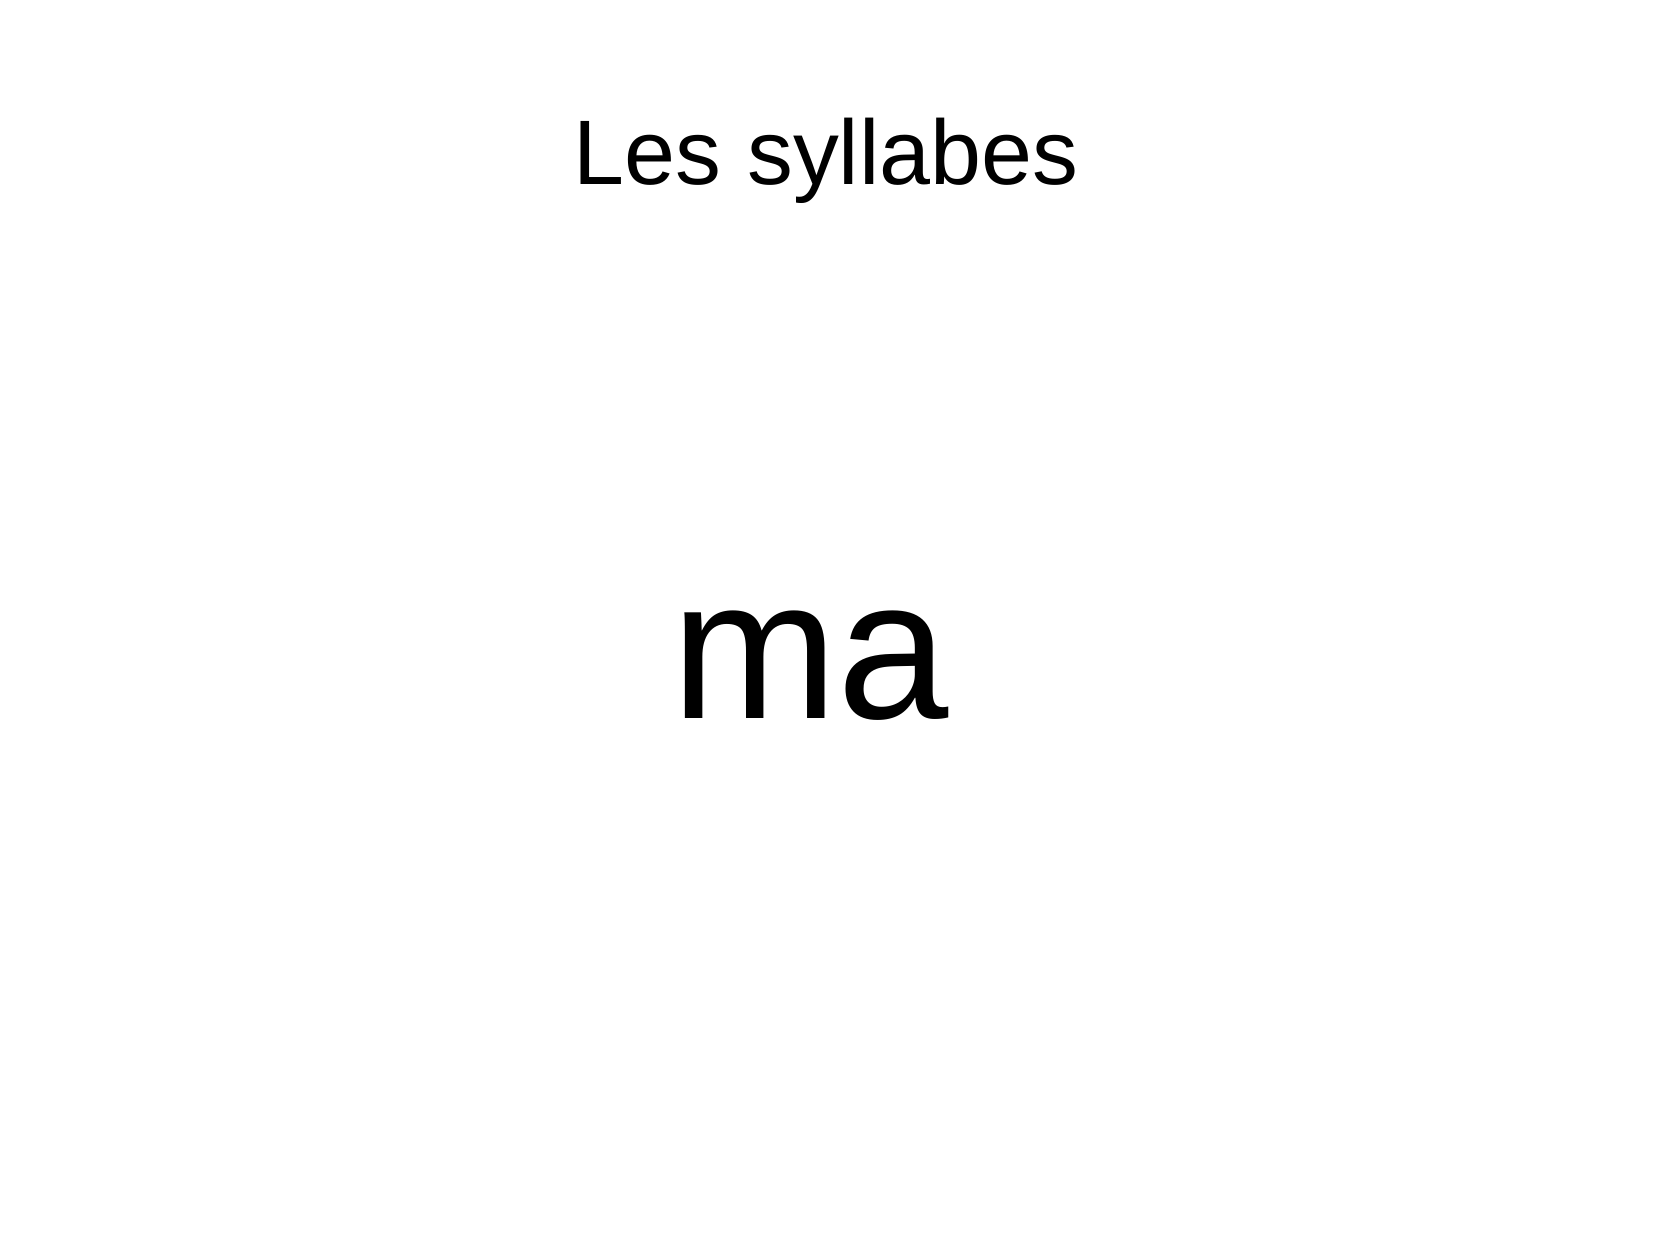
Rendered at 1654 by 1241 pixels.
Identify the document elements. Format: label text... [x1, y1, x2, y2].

subtitle ma [82, 290, 1538, 1010]
title Les syllabes [82, 49, 1571, 257]
